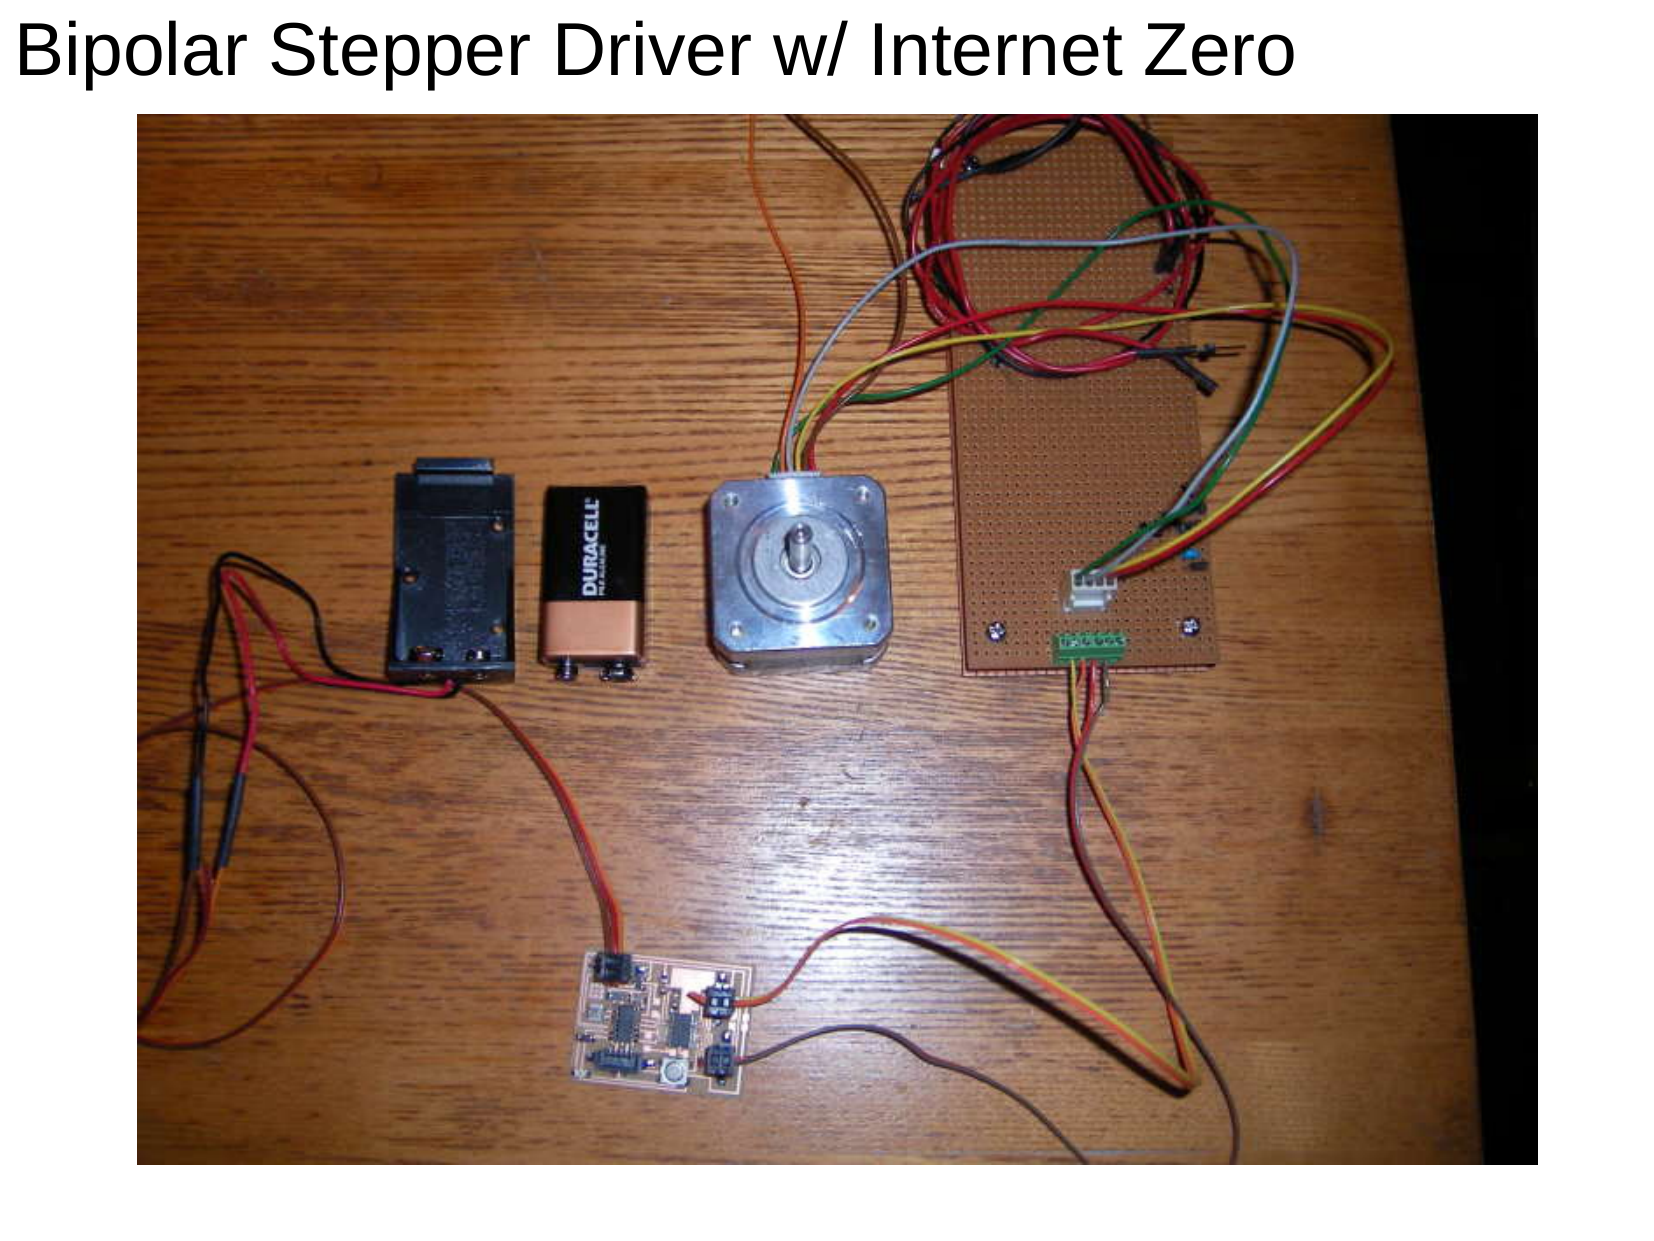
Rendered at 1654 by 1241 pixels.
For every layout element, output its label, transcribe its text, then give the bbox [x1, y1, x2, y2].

picture [137, 114, 1538, 1165]
text_box Bipolar Stepper Driver w/ Internet Zero [0, 0, 1654, 108]
